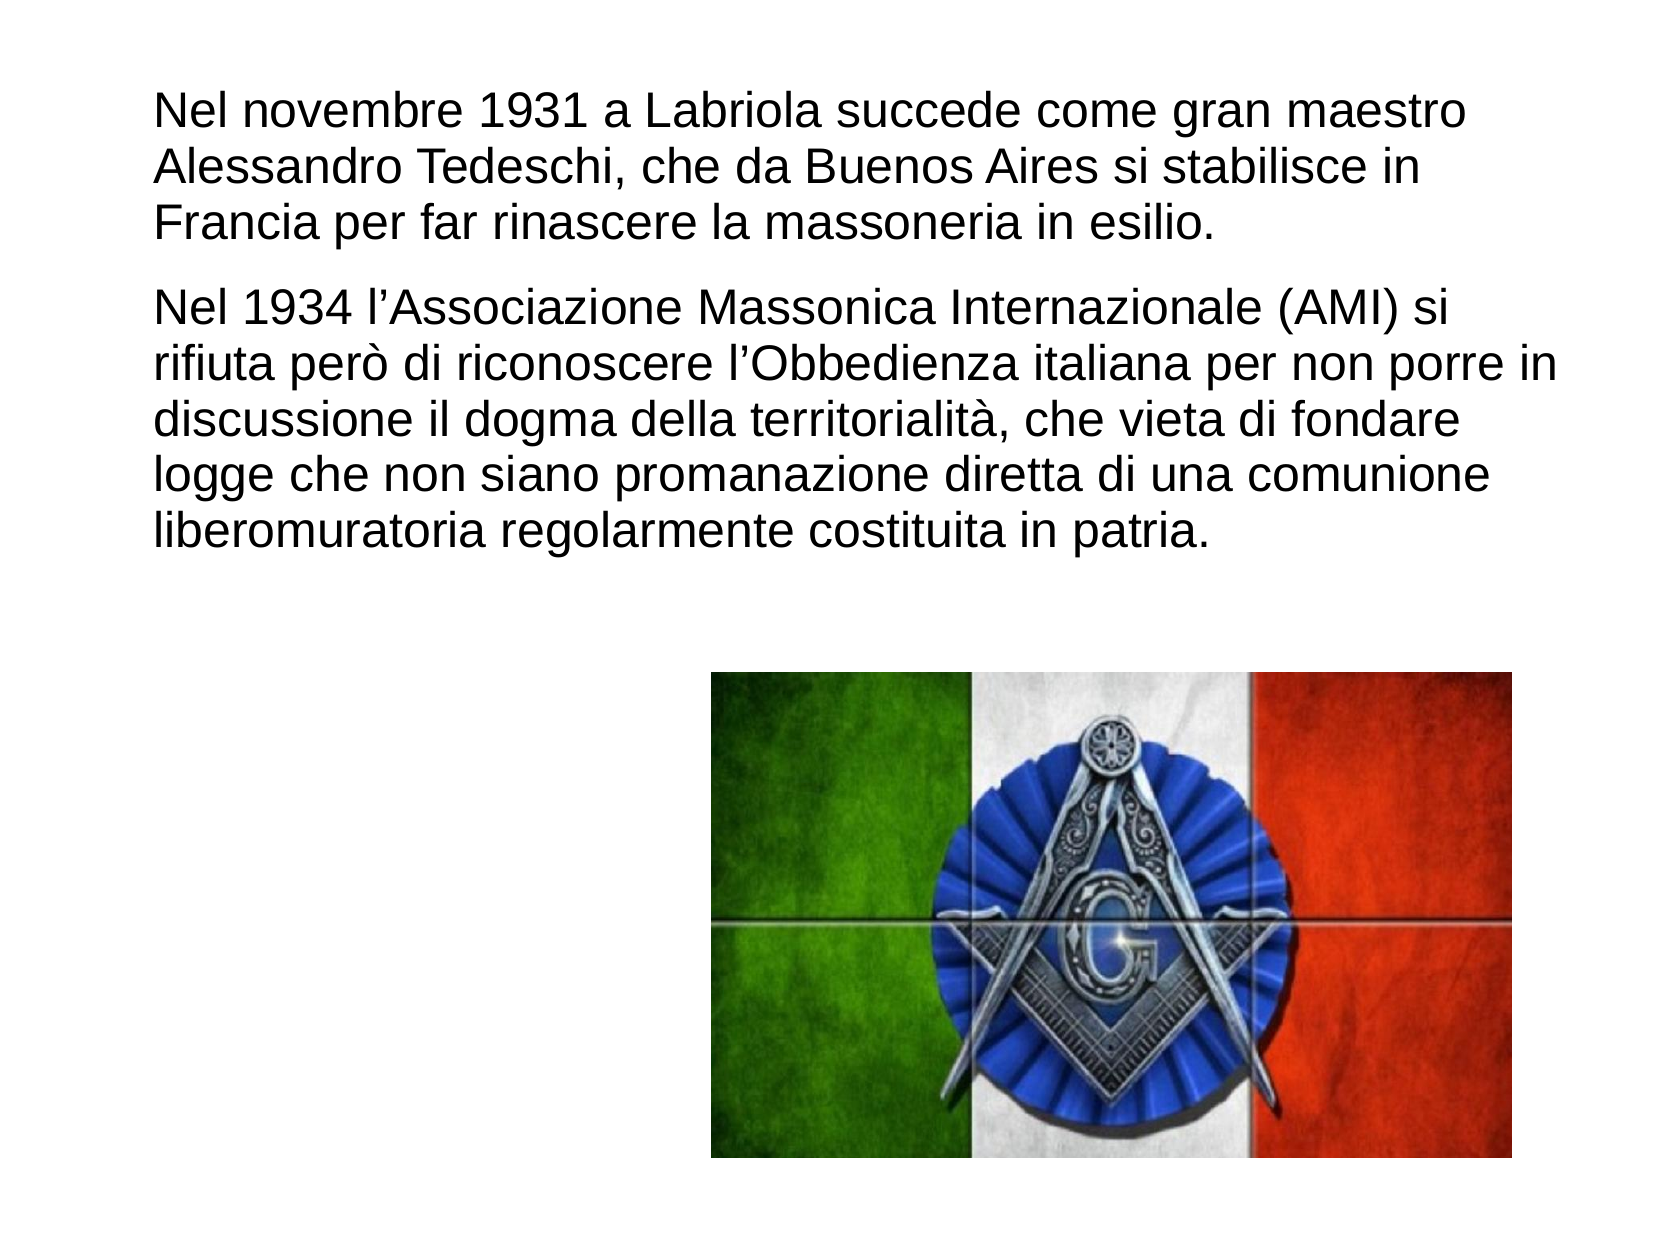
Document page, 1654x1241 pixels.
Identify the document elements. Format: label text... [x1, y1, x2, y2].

list Nel novembre 1931 a Labriola succede come gran maestro Alessandro Tedeschi, che da Buenos Aires si stabilisce in Francia per far rinascere la massoneria in esilio. Nel 1934 l’Associazione Massonica Internazionale (AMI) si rifiuta però di riconoscere l’Obbedienza italiana per non porre in discussione il dogma della territorialità, che vieta di fondare logge che non siano promanazione diretta di una comunione liberomuratoria regolarmente costituita in patria. [82, 82, 1571, 1158]
picture [711, 672, 1512, 1158]
